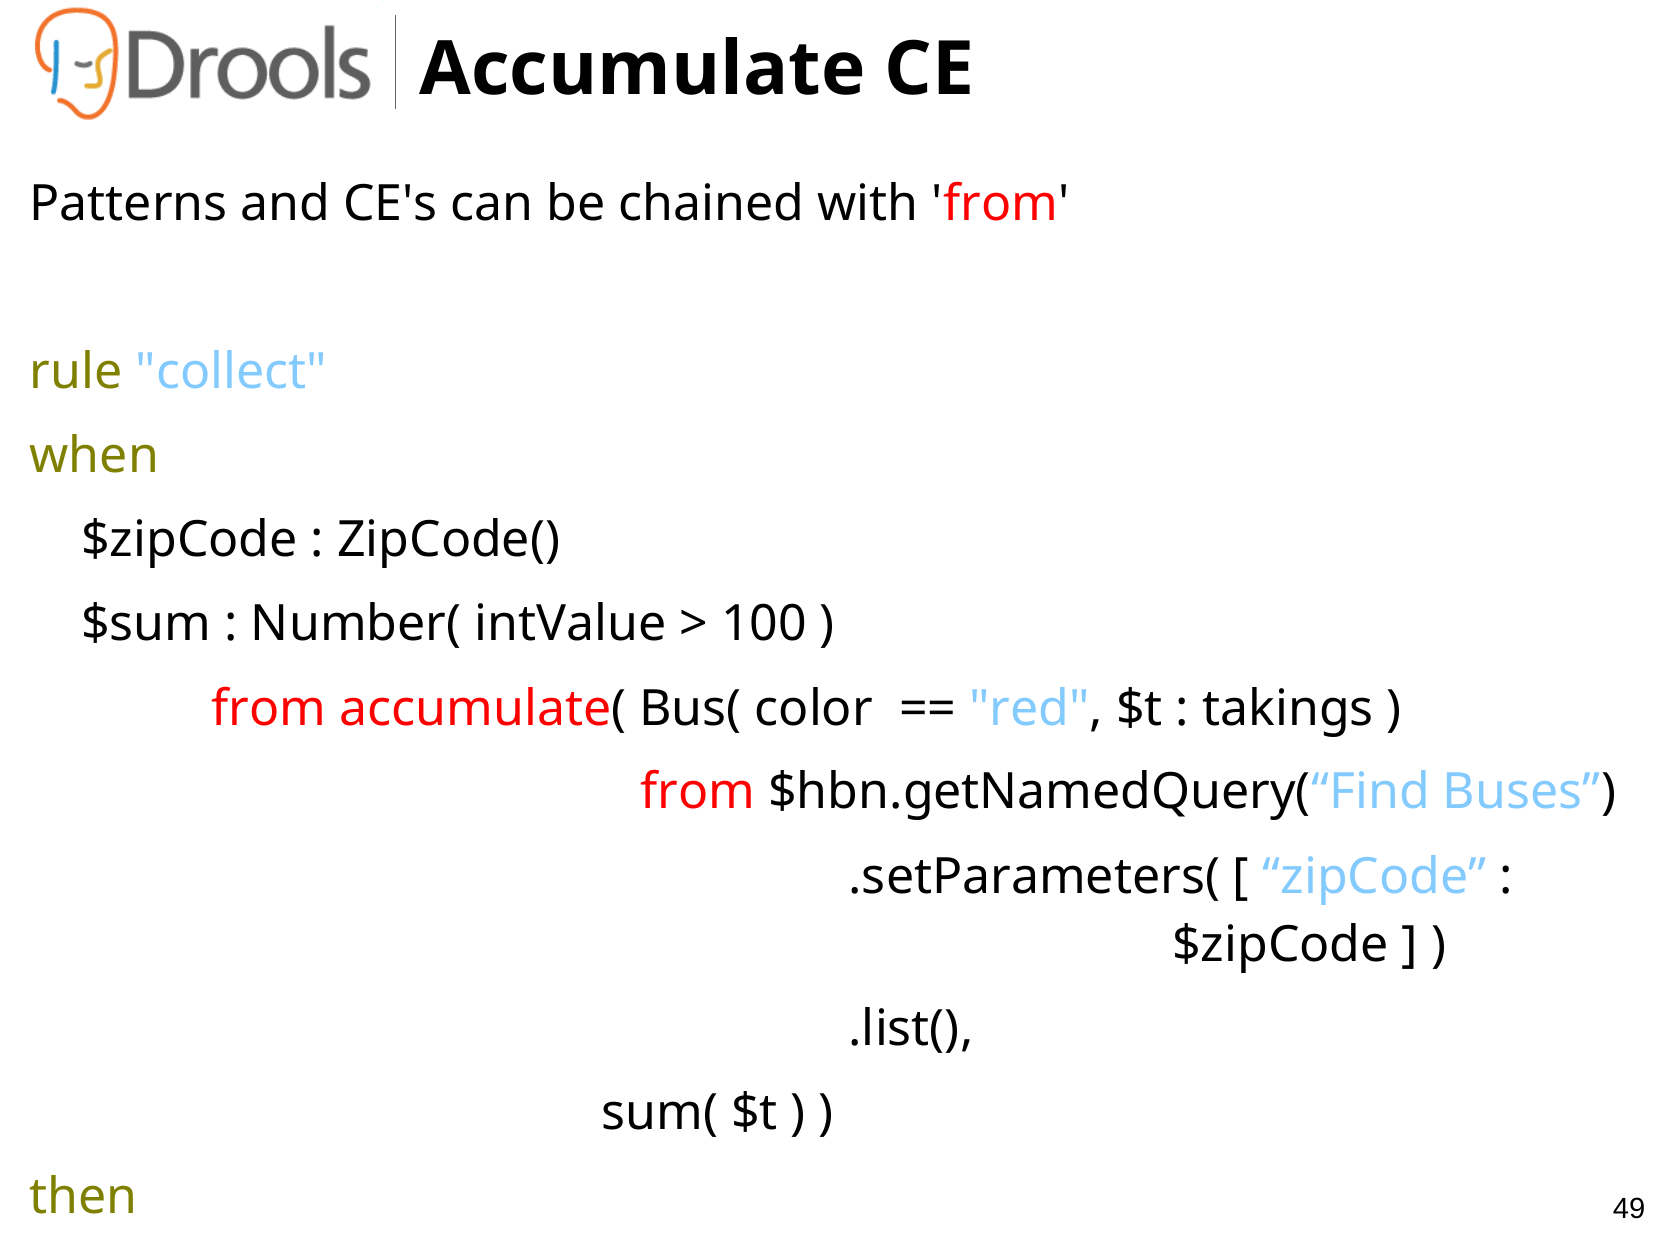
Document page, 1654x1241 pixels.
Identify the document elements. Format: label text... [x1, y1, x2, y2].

list Patterns and CE's can be chained with 'from' rule "collect" when $zipCode : ZipCode() $sum : Number( intValue > 100 ) from accumulate( Bus( color == "red", $t : takings ) from $hbn.getNamedQuery(“Find Buses”) .setParameters( [ “zipCode” : $zipCode ] ) .list(), sum( $t ) ) then print "sum is “ + $sum; end [29, 166, 1625, 1209]
title Accumulate CE [419, 12, 1630, 118]
picture [29, 0, 384, 126]
